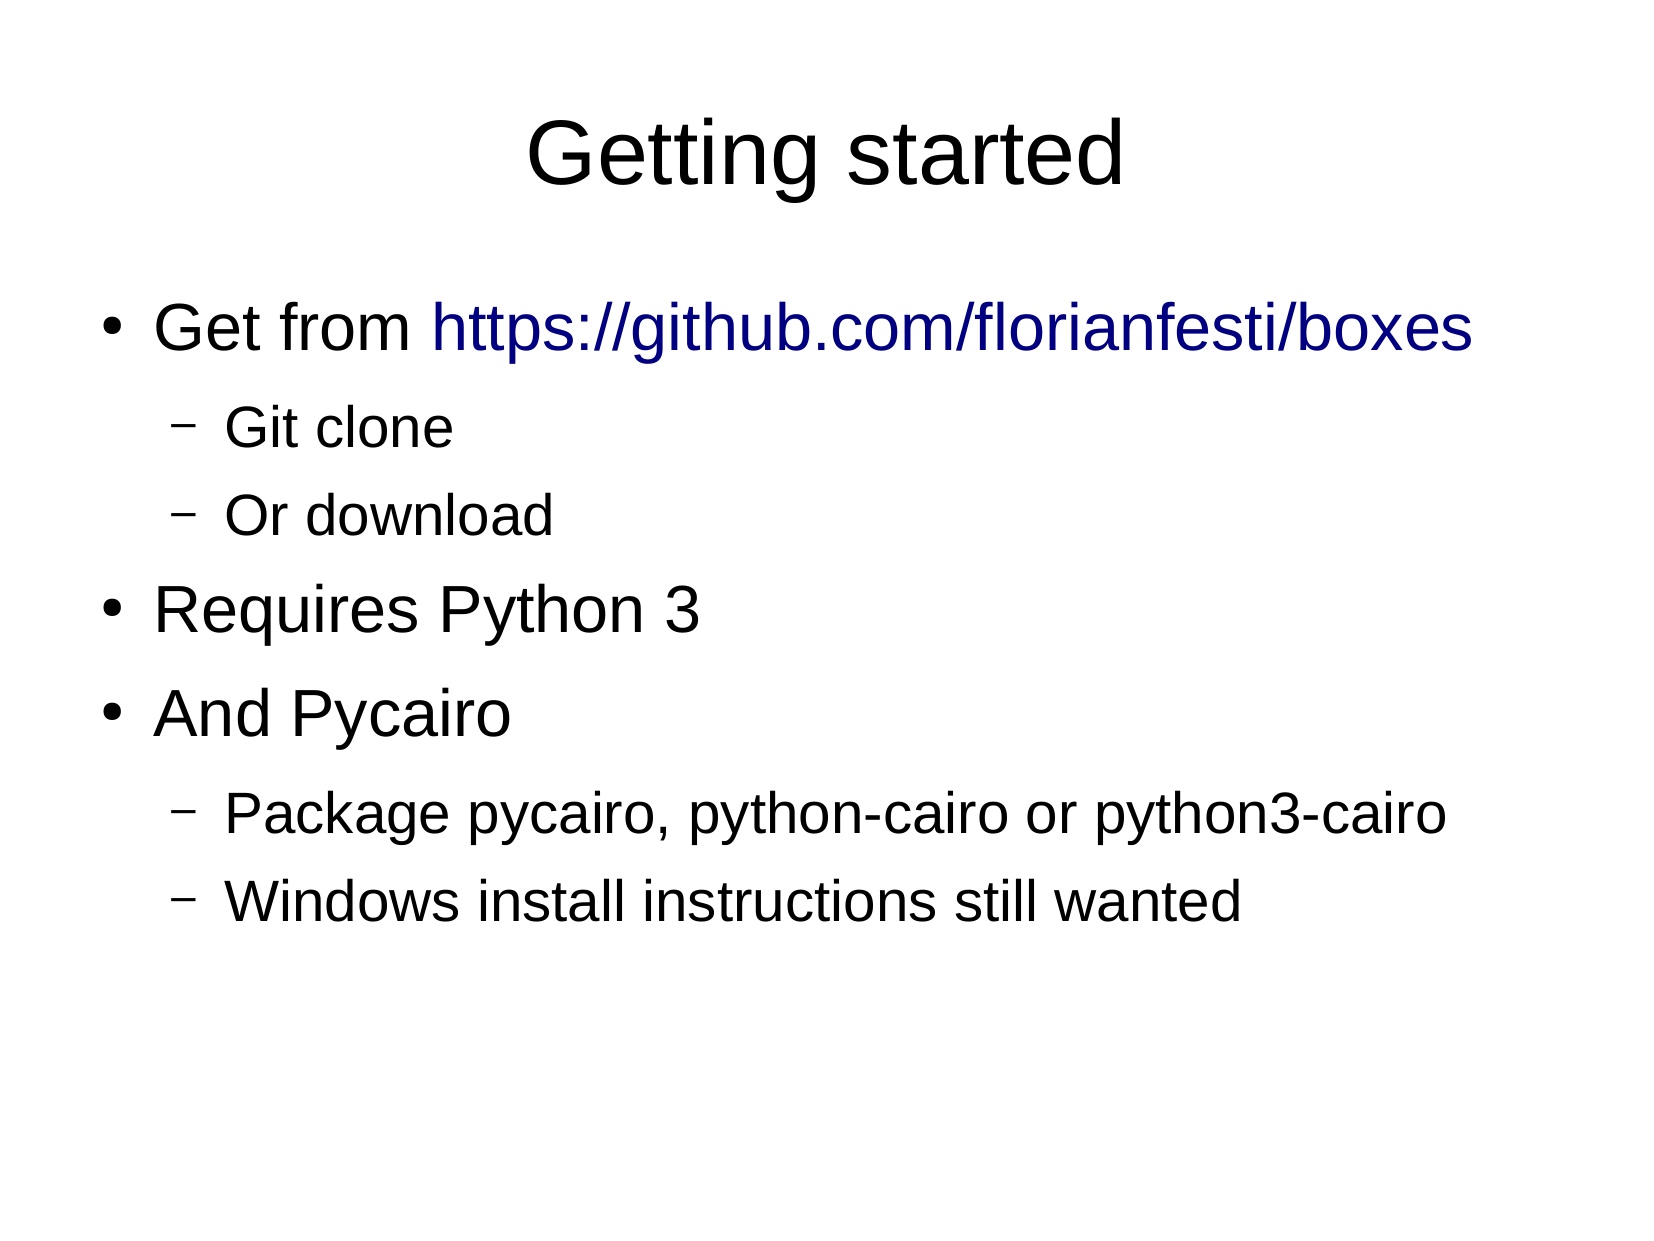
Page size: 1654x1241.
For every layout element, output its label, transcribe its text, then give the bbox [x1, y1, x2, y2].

list Get from https://github.com/florianfesti/boxes Git clone Or download Requires Python 3 And Pycairo Package pycairo, python-cairo or python3-cairo Windows install instructions still wanted [82, 290, 1571, 1010]
title Getting started [82, 49, 1571, 257]
